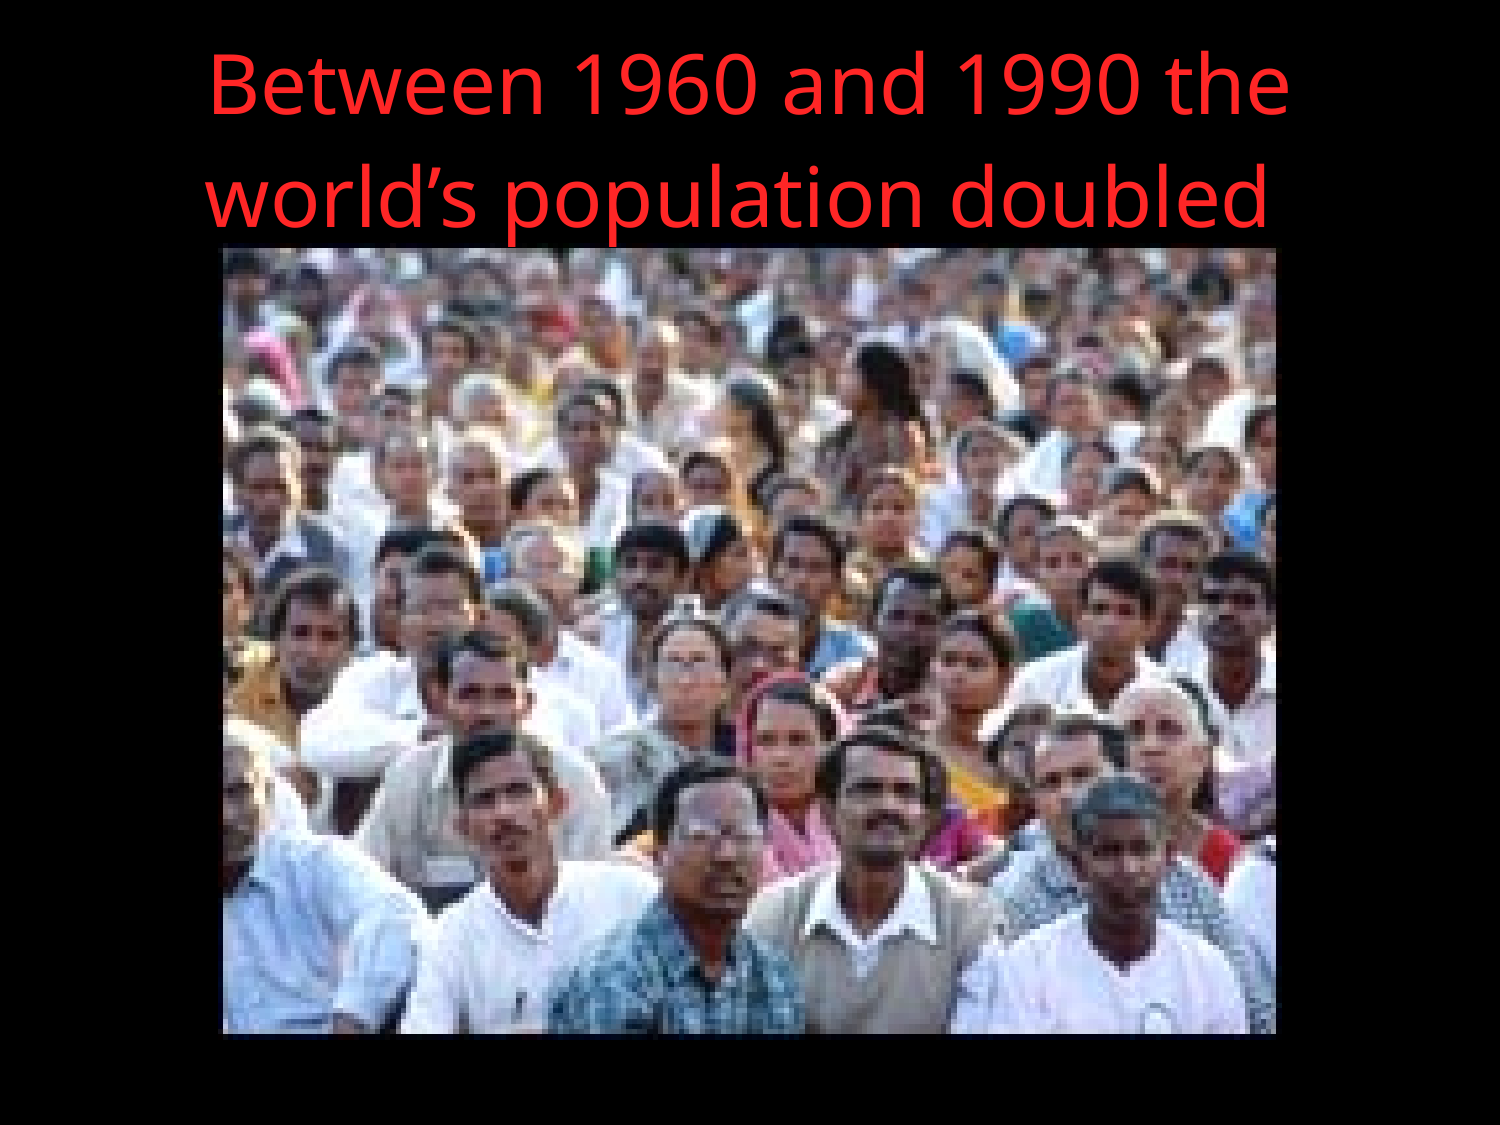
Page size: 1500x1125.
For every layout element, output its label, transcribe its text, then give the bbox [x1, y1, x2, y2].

title Between 1960 and 1990 the world’s population doubled [75, 45, 1425, 233]
picture [218, 243, 1282, 1040]
